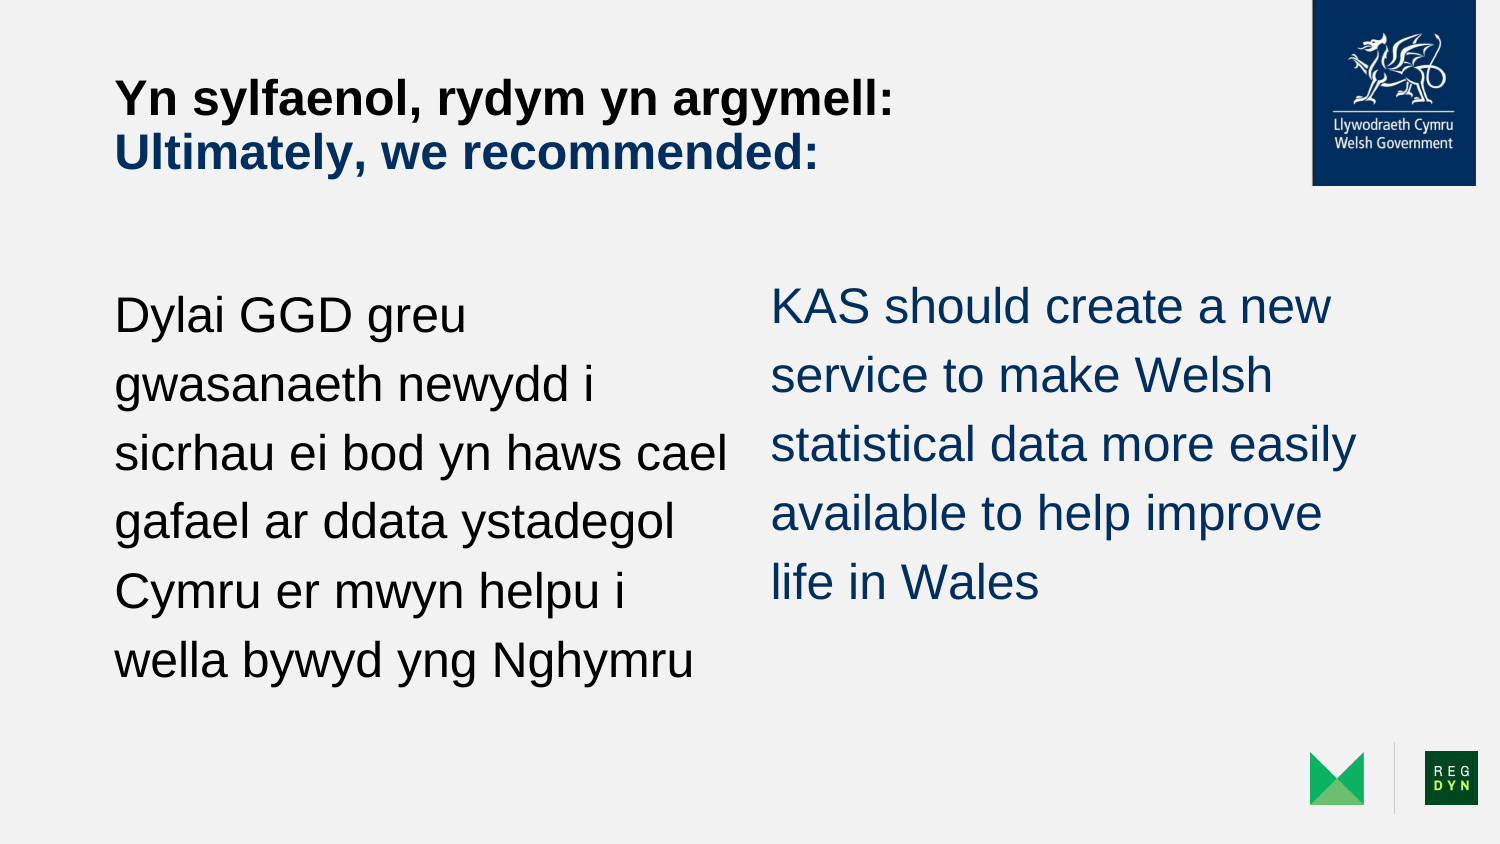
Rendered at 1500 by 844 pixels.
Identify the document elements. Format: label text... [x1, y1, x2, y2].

picture [1425, 751, 1478, 805]
title Yn sylfaenol, rydym yn argymell: Ultimately, we recommended: [103, 44, 1397, 209]
list KAS should create a new service to make Welsh statistical data more easily available to help improve life in Wales [759, 212, 1397, 748]
list Dylai GGD greu gwasanaeth newydd i sicrhau ei bod yn haws cael gafael ar ddata ystadegol Cymru er mwyn helpu i wella bywyd yng Nghymru [103, 212, 741, 748]
picture [1310, 752, 1364, 805]
